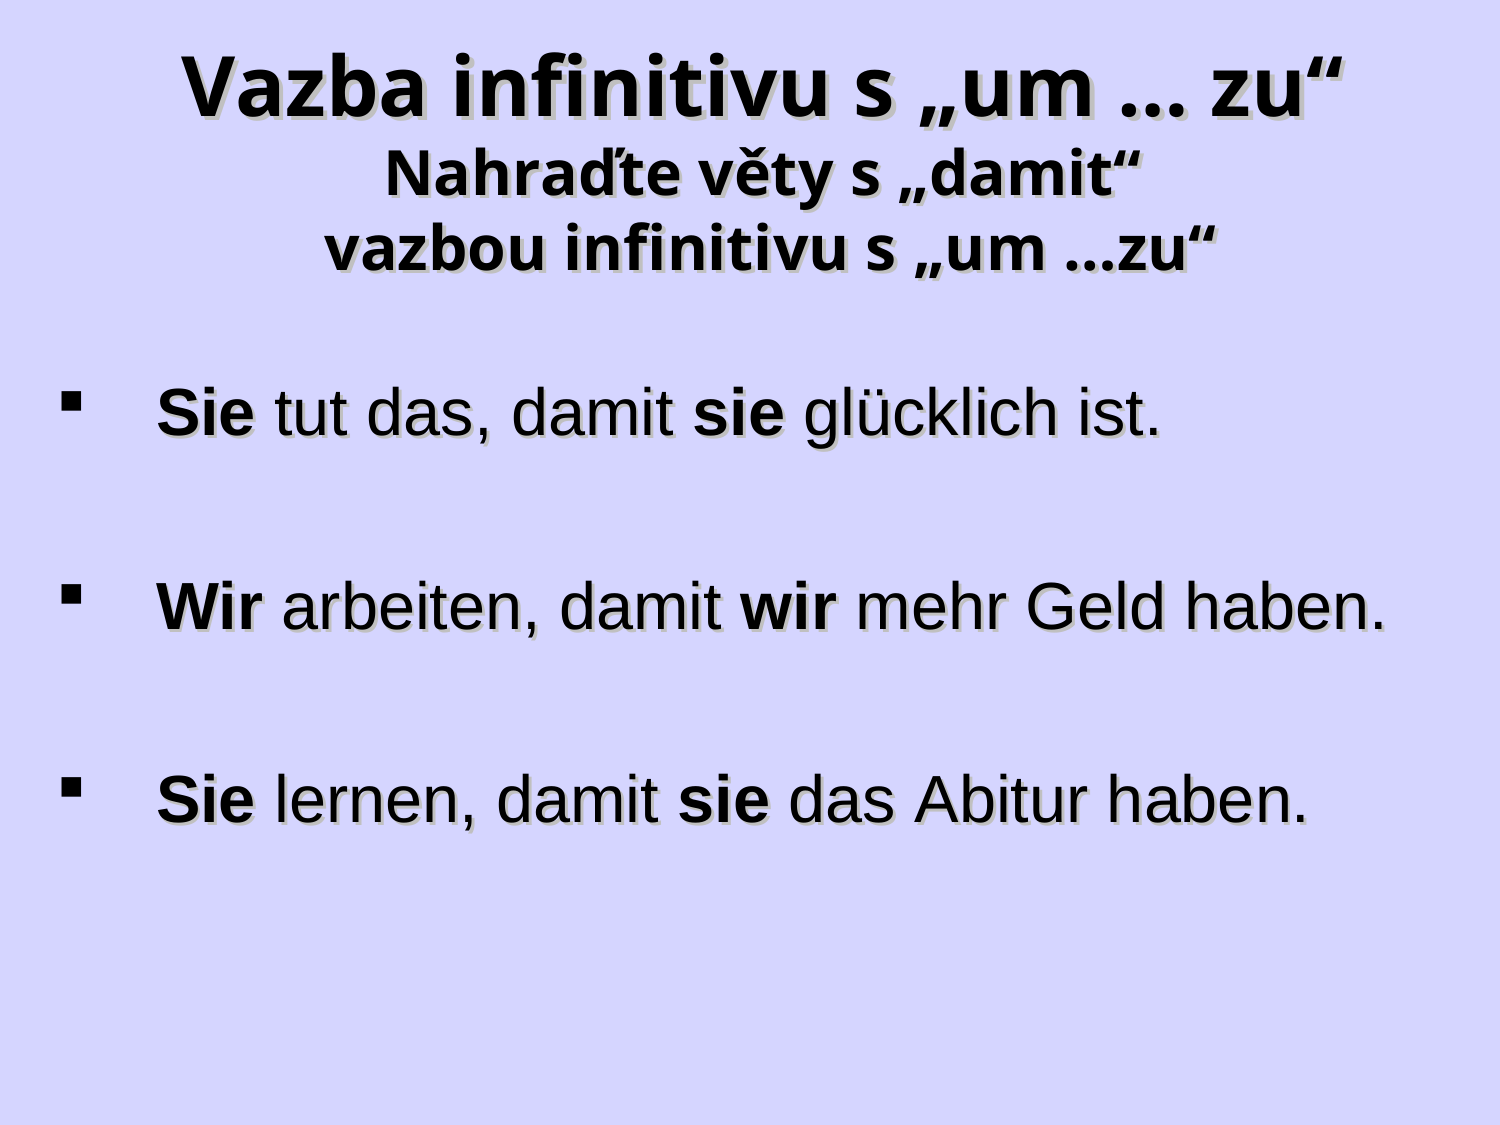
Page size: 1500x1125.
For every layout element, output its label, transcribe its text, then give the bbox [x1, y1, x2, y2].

list Sie tut das, damit sie glücklich ist. Wir arbeiten, damit wir mehr Geld haben. Sie lernen, damit sie das Abitur haben. [41, 361, 1452, 1001]
title Vazba infinitivu s „um … zu“ Nahraďte věty s „damit“ vazbou infinitivu s „um …zu“ [75, 25, 1451, 291]
